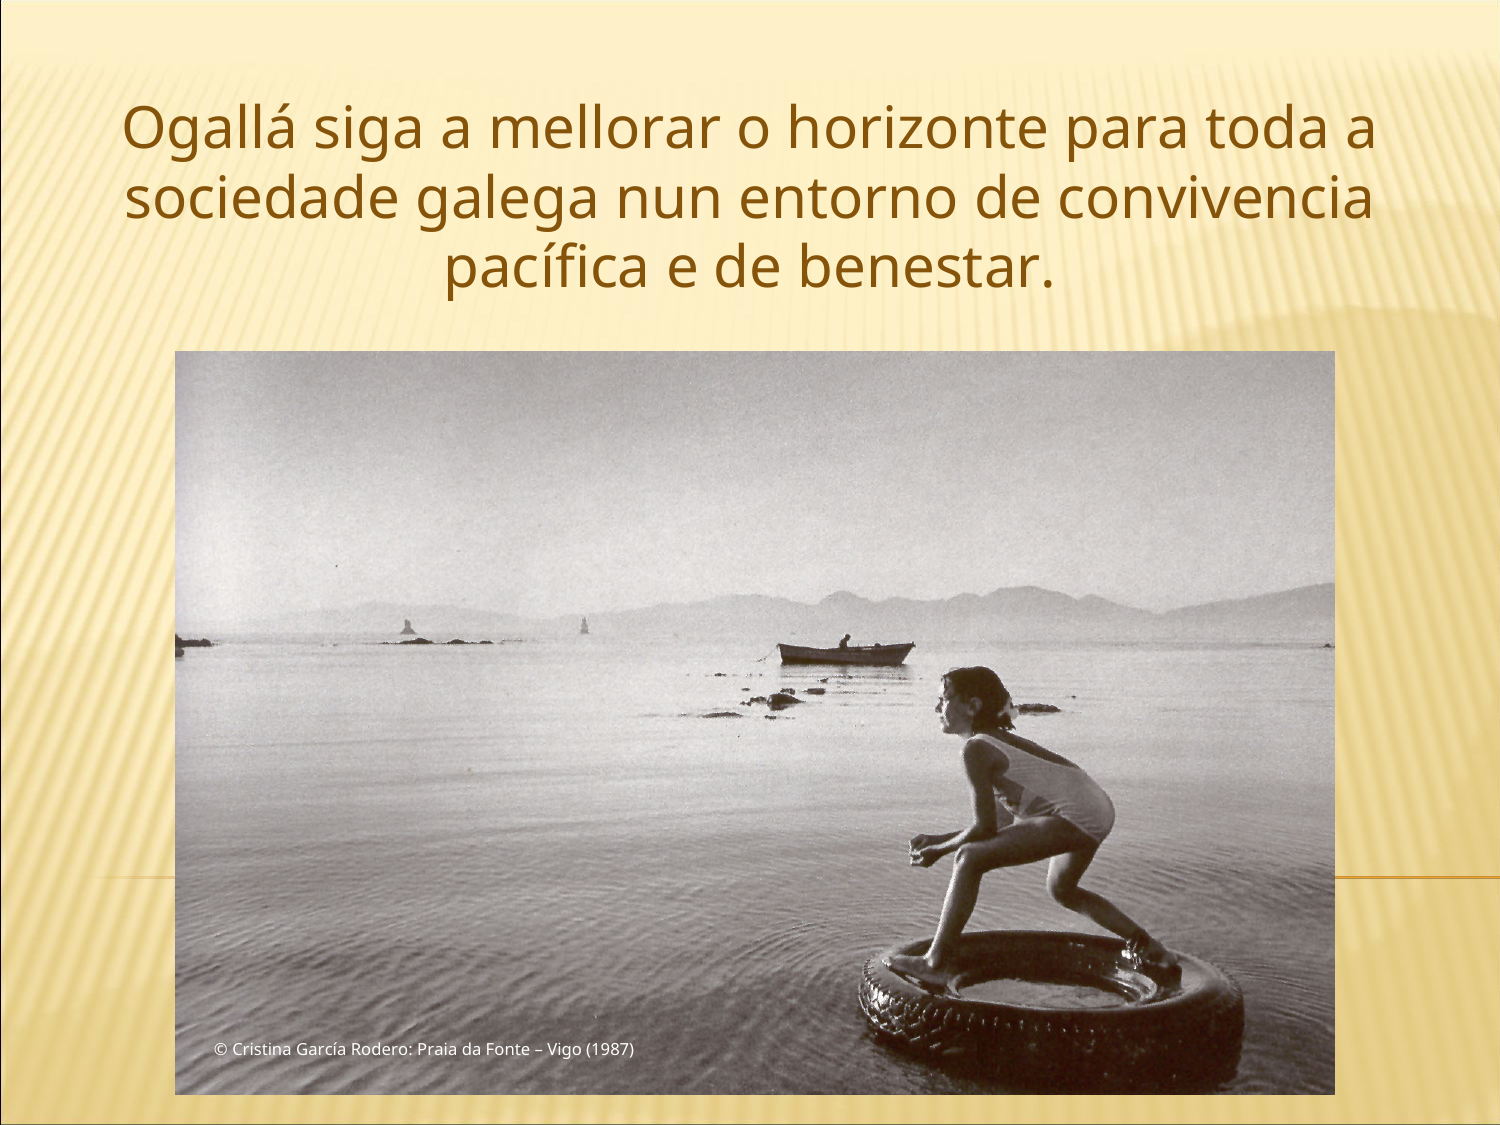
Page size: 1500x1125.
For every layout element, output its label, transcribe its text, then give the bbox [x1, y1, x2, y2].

text_box Ogallá siga a mellorar o horizonte para toda a sociedade galega nun entorno de convivencia pacífica e de benestar. [82, 82, 1419, 308]
picture [0, 0, 1500, 1125]
text_box © Cristina García Rodero: Praia da Fonte – Vigo (1987) [199, 1031, 762, 1067]
